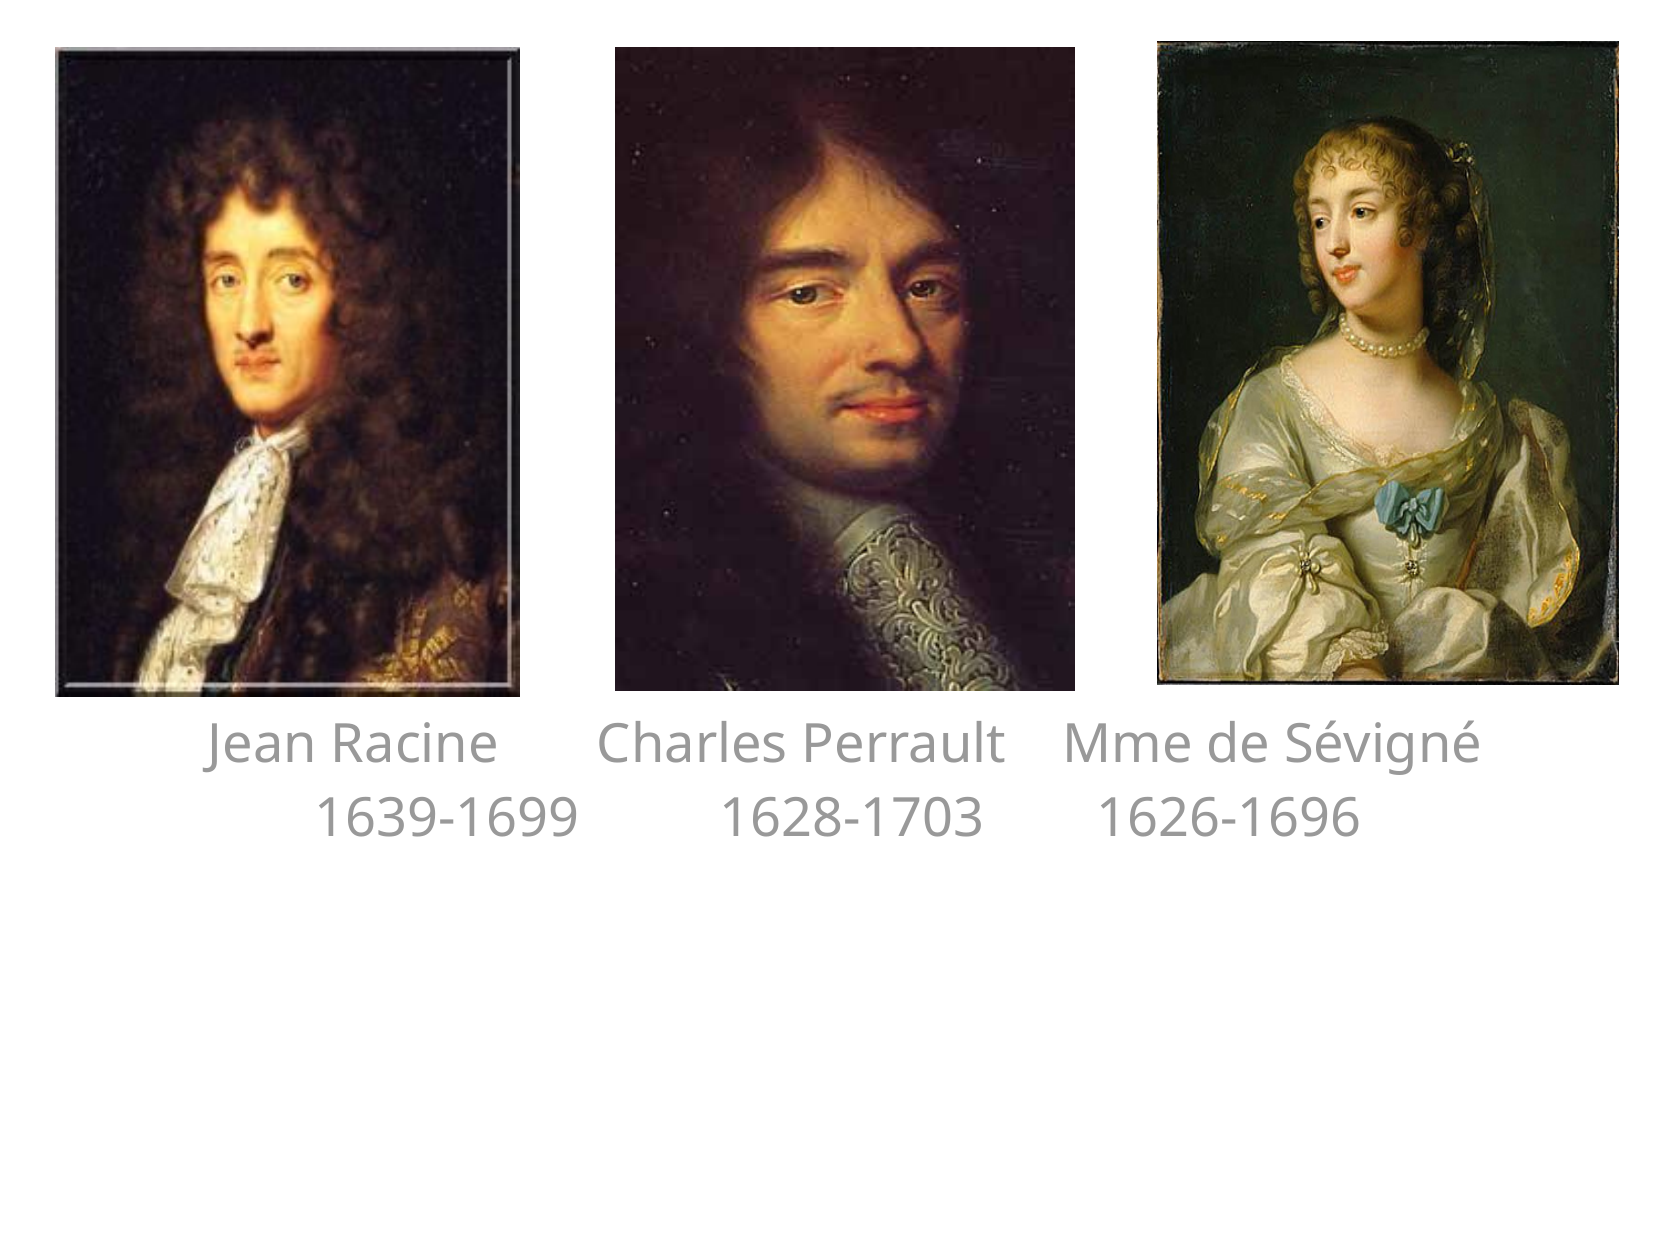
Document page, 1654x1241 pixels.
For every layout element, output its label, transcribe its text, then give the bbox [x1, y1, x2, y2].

picture [1157, 41, 1619, 686]
title Jean Racine Charles Perrault Mme de Sévigné 1639-1699 1628-1703 1626-1696 [94, 708, 1583, 922]
picture [55, 47, 520, 697]
picture [615, 47, 1075, 691]
